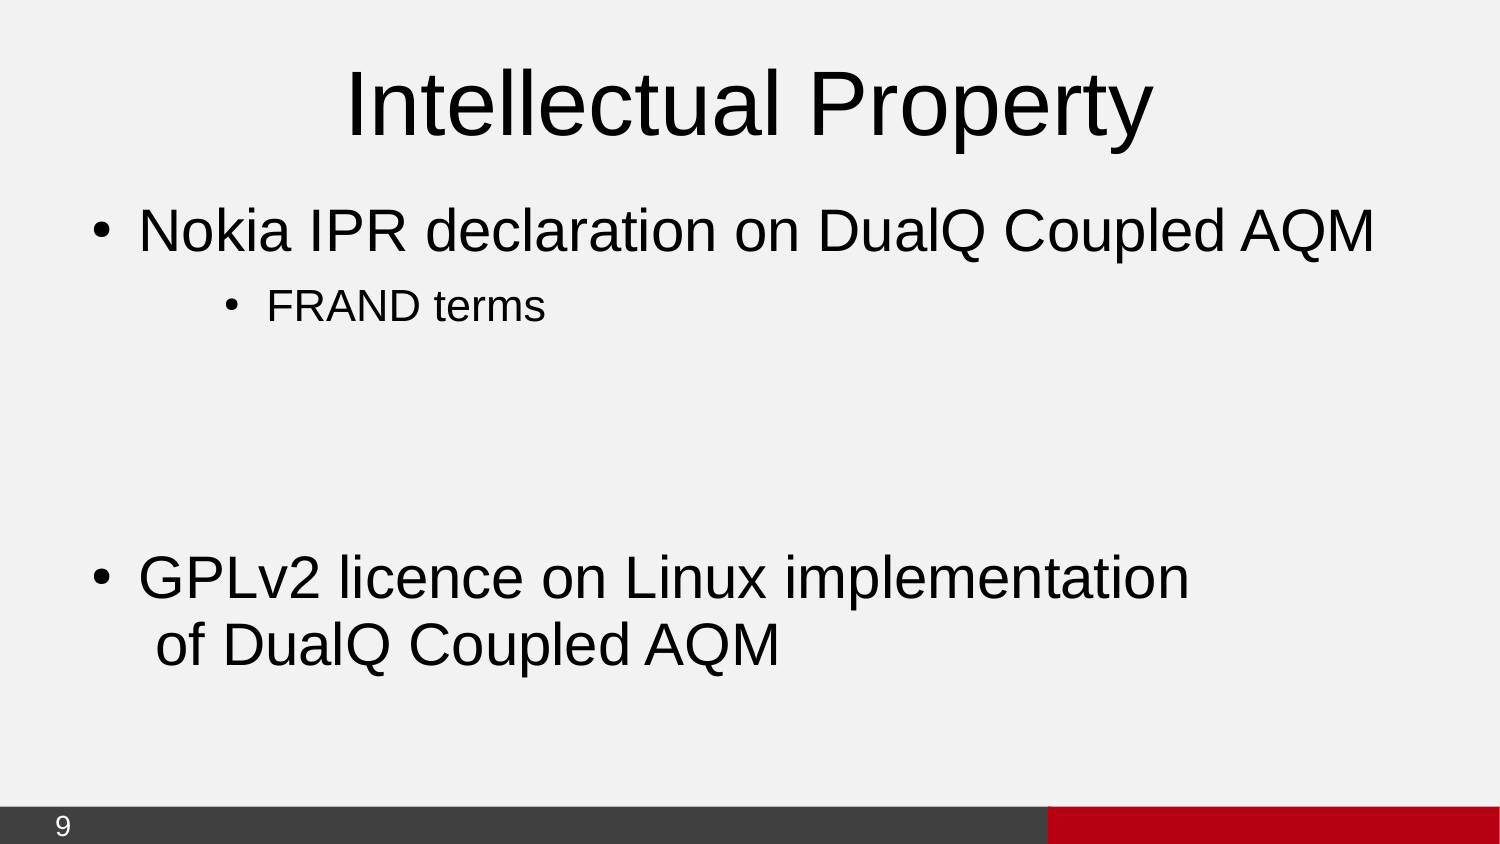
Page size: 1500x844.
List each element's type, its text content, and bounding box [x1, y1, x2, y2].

title Intellectual Property [75, 33, 1425, 175]
list Nokia IPR declaration on DualQ Coupled AQM FRAND terms GPLv2 licence on Linux implementation of DualQ Coupled AQM [75, 197, 1425, 687]
